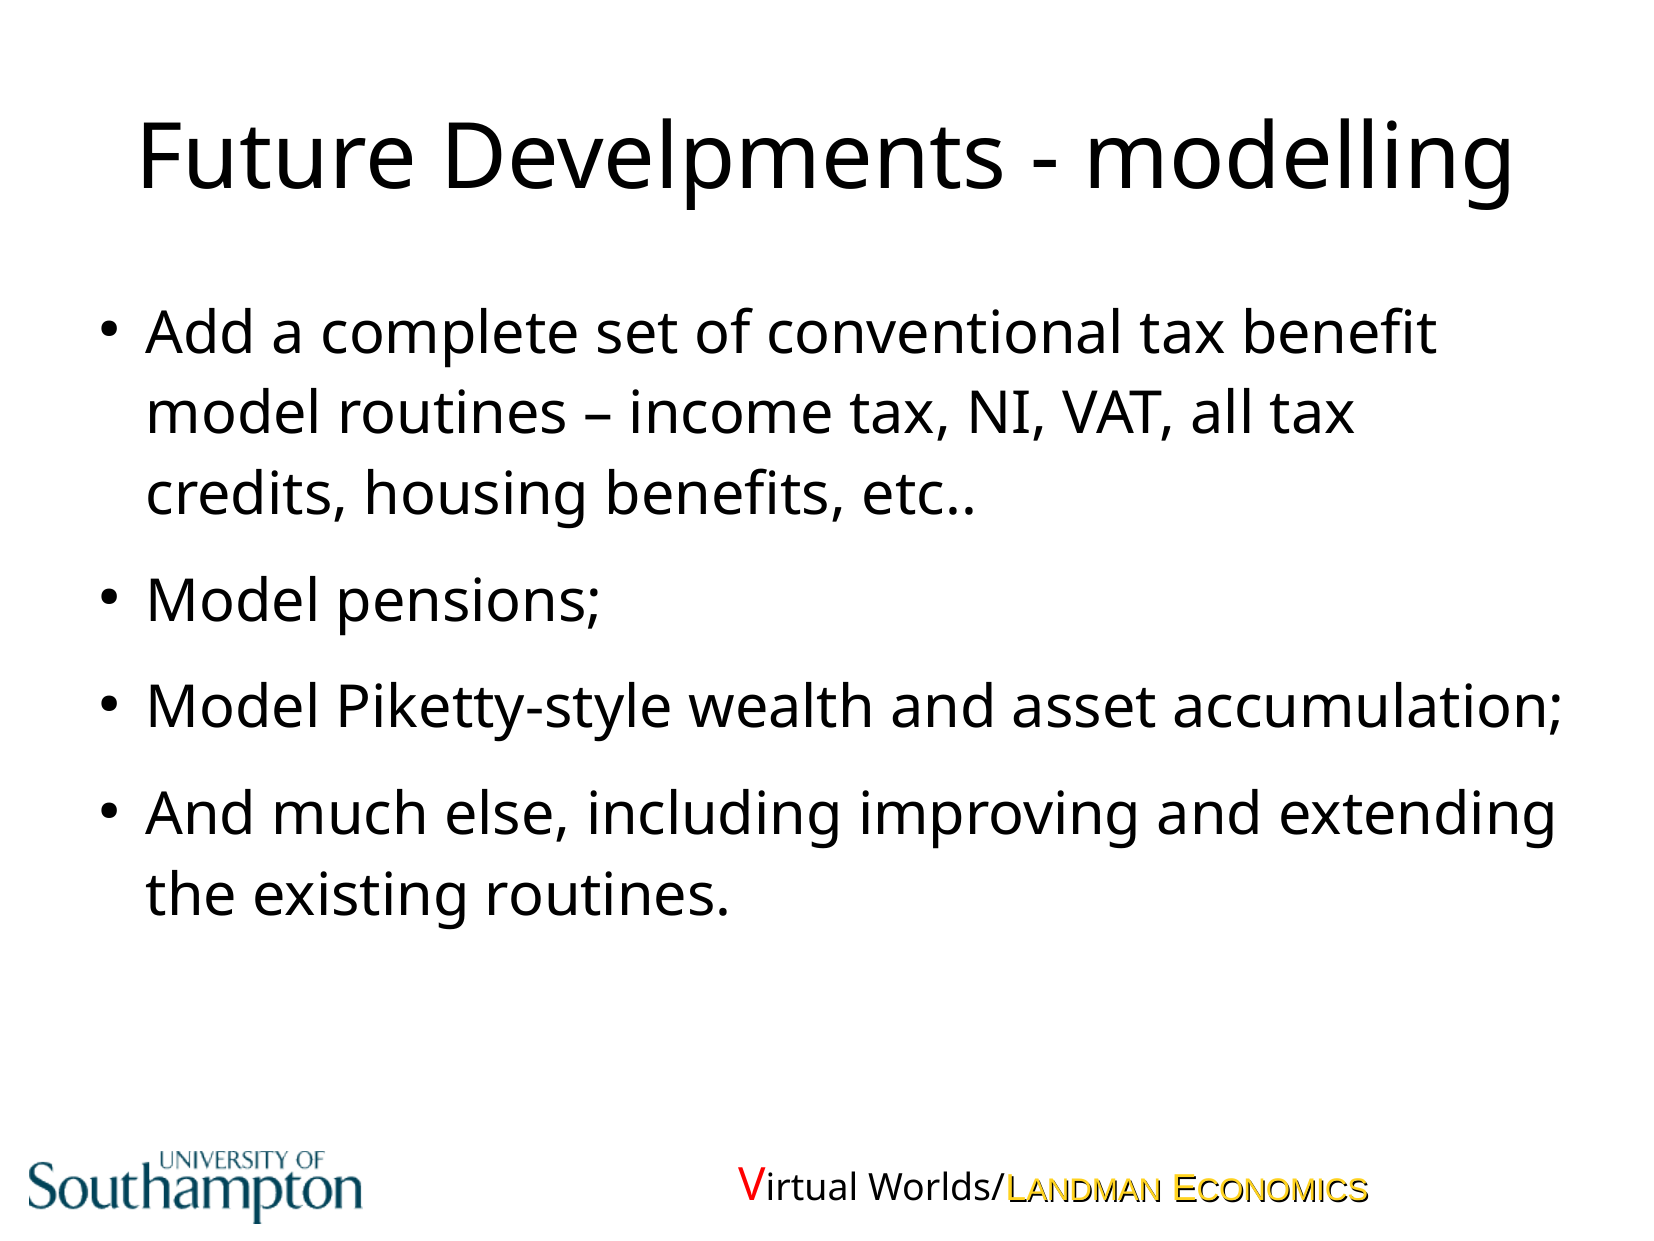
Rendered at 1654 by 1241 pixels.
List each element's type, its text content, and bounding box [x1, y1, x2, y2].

picture [29, 1151, 363, 1224]
title Future Develpments - modelling [82, 49, 1571, 257]
list Add a complete set of conventional tax benefit model routines – income tax, NI, VAT, all tax credits, housing benefits, etc.. Model pensions; Model Piketty-style wealth and asset accumulation; And much else, including improving and extending the existing routines. [82, 290, 1571, 1010]
